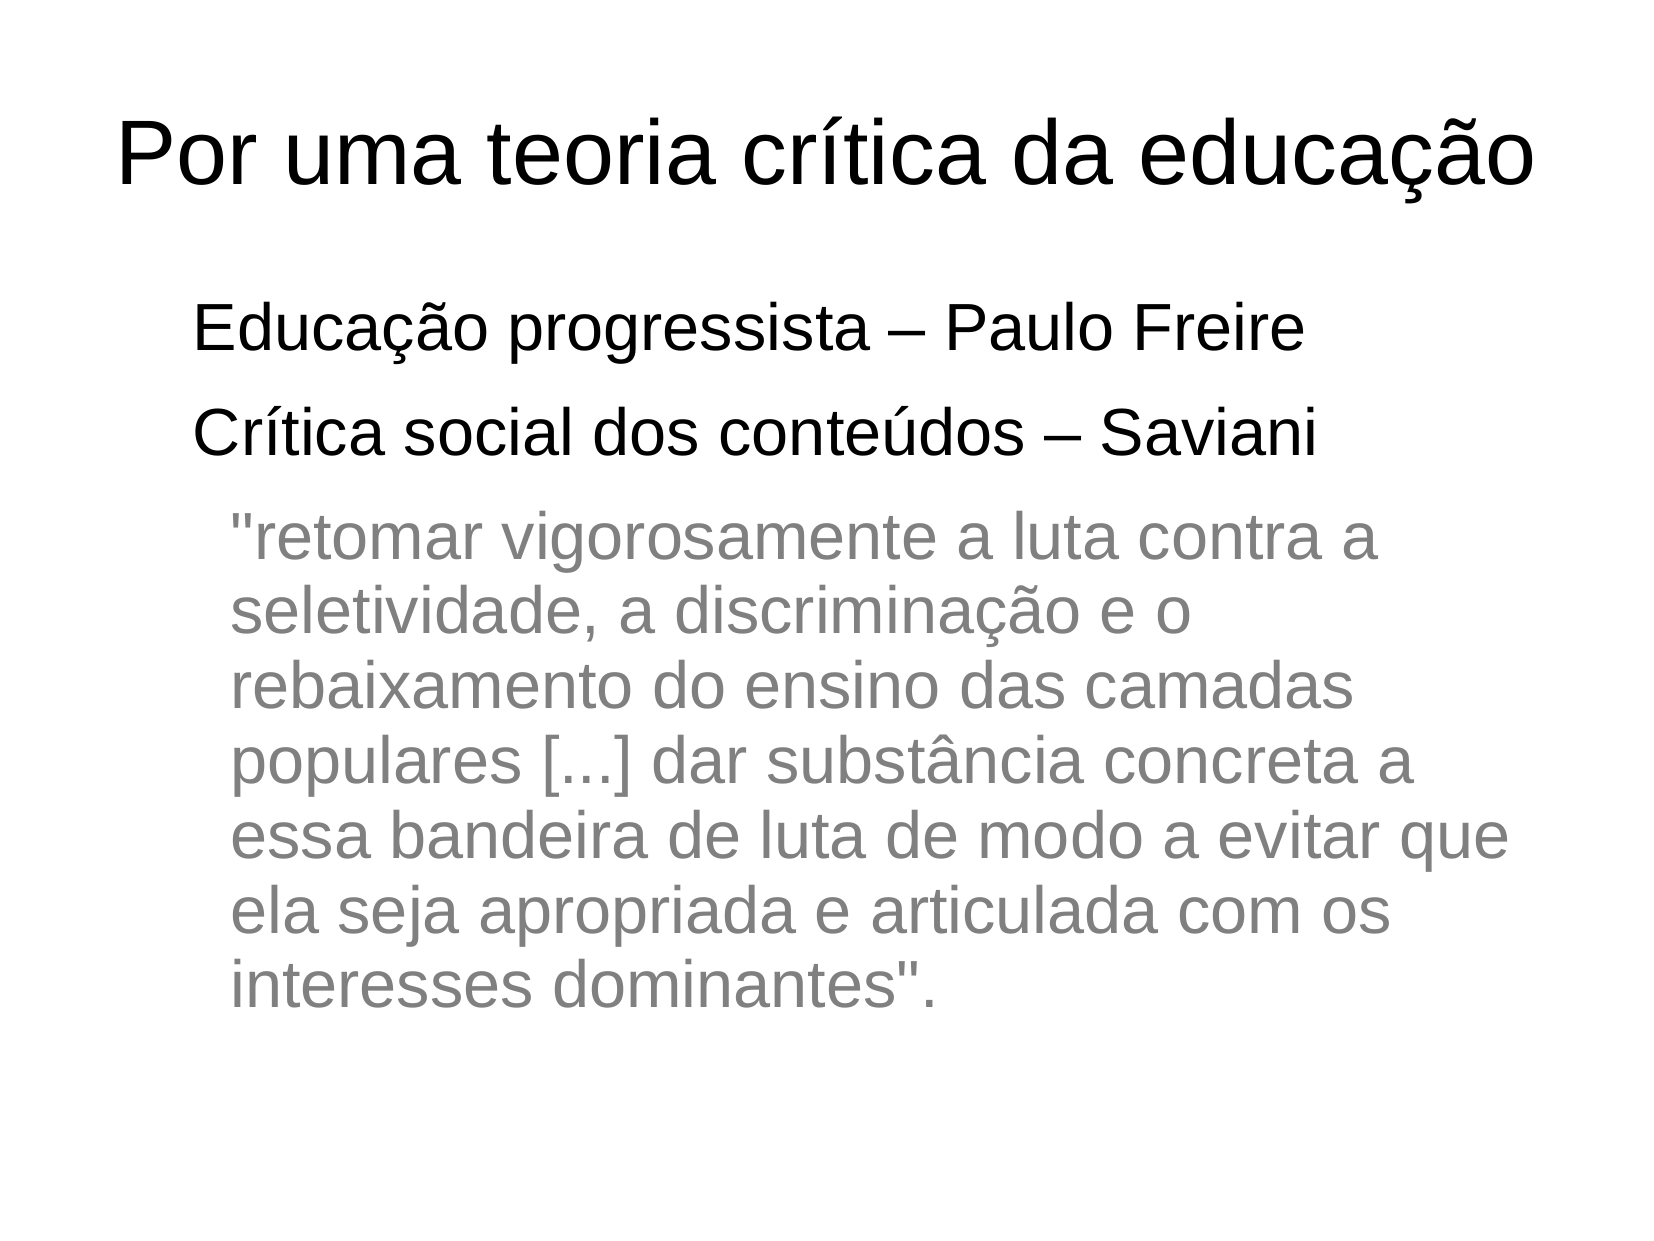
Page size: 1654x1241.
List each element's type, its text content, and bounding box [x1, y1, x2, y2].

title Por uma teoria crítica da educação [82, 49, 1571, 257]
list Educação progressista – Paulo Freire Crítica social dos conteúdos – Saviani "retomar vigorosamente a luta contra a seletividade, a discriminação e o rebaixamento do ensino das camadas populares [...] dar substância concreta a essa bandeira de luta de modo a evitar que ela seja apropriada e articulada com os interesses dominantes". [82, 290, 1571, 1109]
